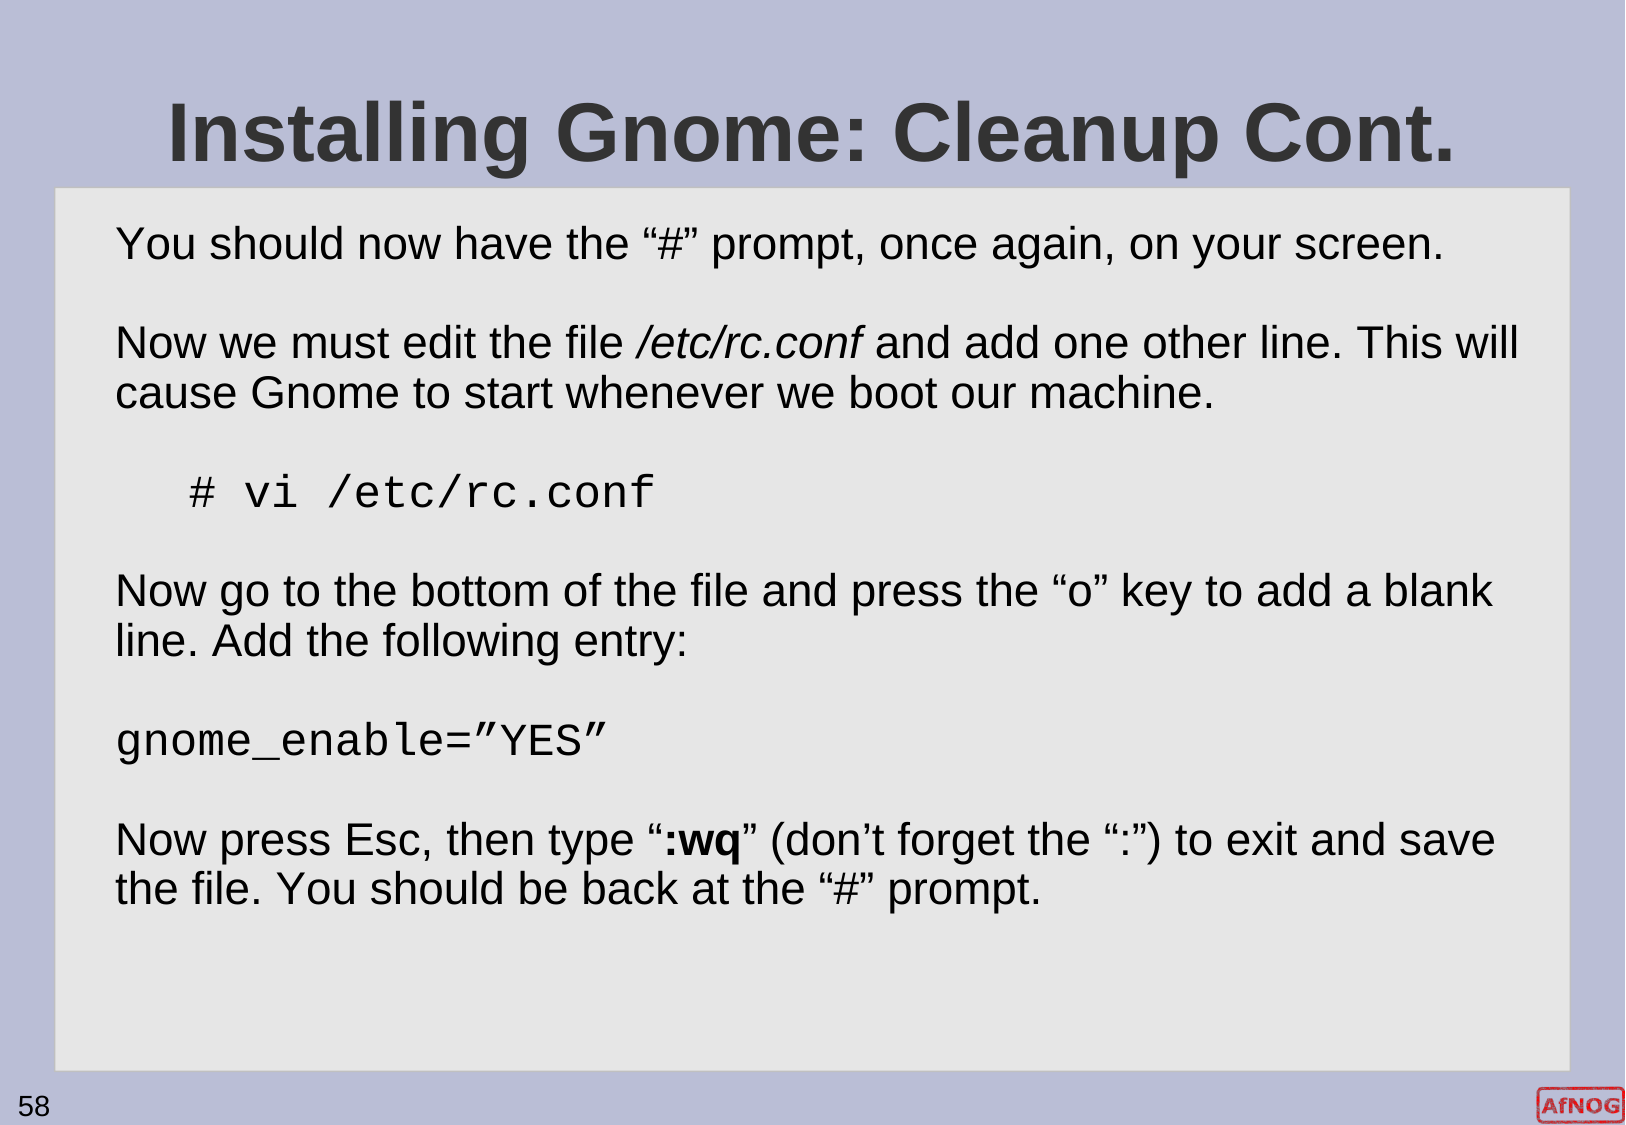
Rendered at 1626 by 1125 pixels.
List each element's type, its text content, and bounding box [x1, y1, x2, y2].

text_box You should now have the “#” prompt, once again, on your screen. Now we must edit the file /etc/rc.conf and add one other line. This will cause Gnome to start whenever we boot our machine. # vi /etc/rc.conf Now go to the bottom of the file and press the “o” key to add a blank line. Add the following entry: gnome_enable=”YES” Now press Esc, then type “:wq” (don’t forget the “:”) to exit and save the file. You should be back at the “#” prompt. [100, 206, 1536, 1063]
picture [1535, 1085, 1626, 1125]
text_box Installing Gnome: Cleanup Cont. [54, 51, 1571, 207]
